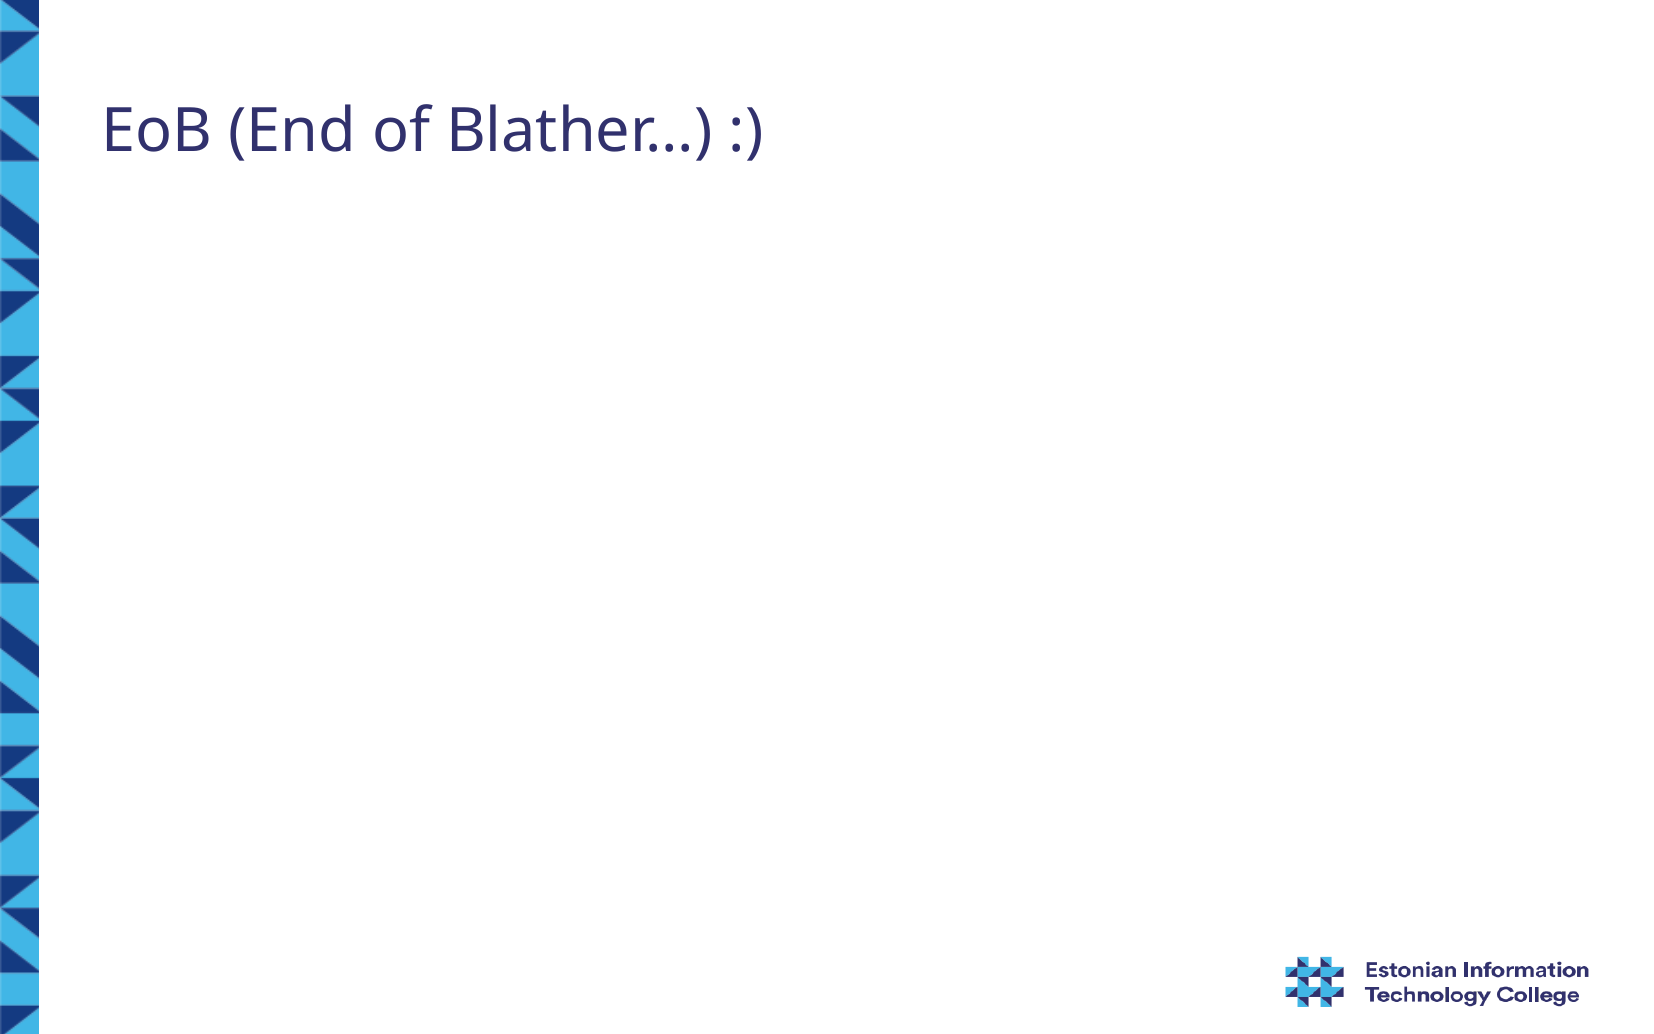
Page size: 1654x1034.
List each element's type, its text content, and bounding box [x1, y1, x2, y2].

title EoB (End of Blather…) :) [101, 41, 1224, 214]
